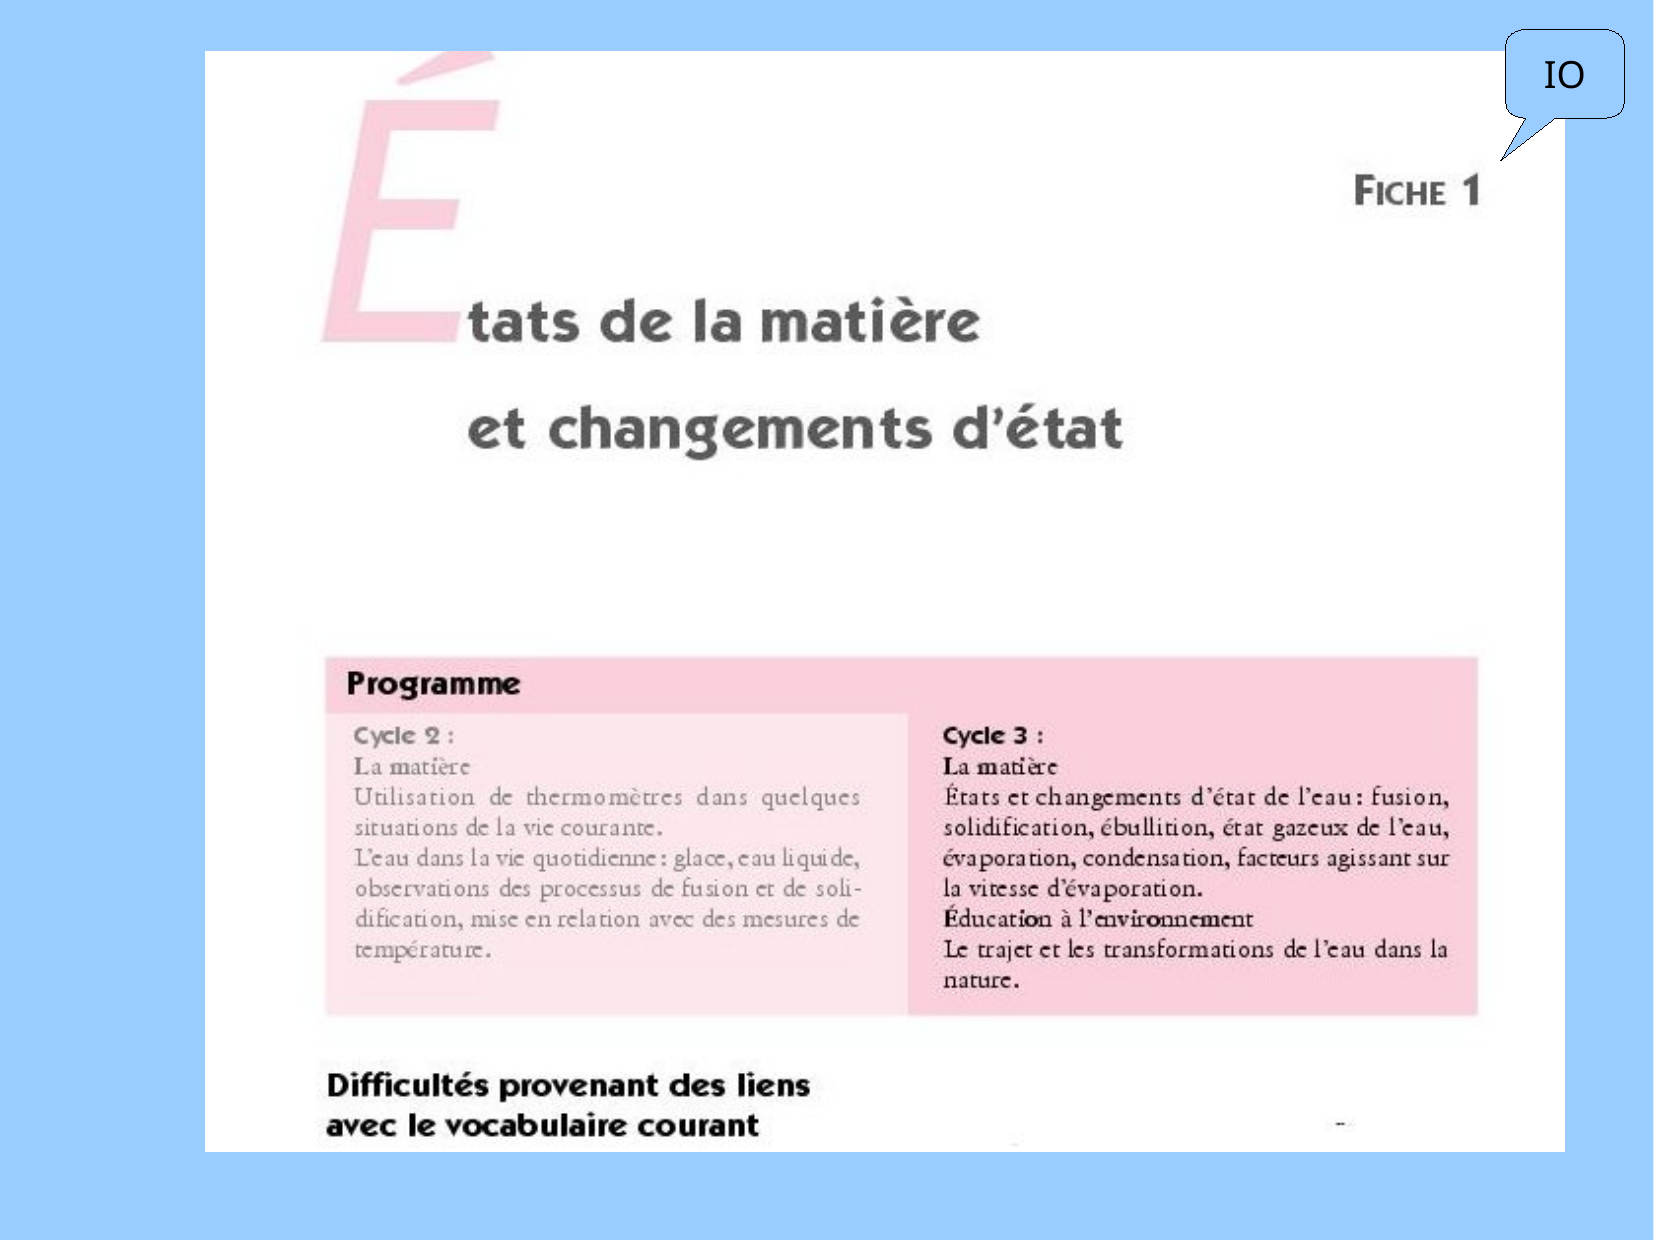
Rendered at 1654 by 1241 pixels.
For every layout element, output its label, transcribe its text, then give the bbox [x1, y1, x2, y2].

picture [205, 51, 1565, 1152]
text_box IO [1500, 29, 1625, 161]
